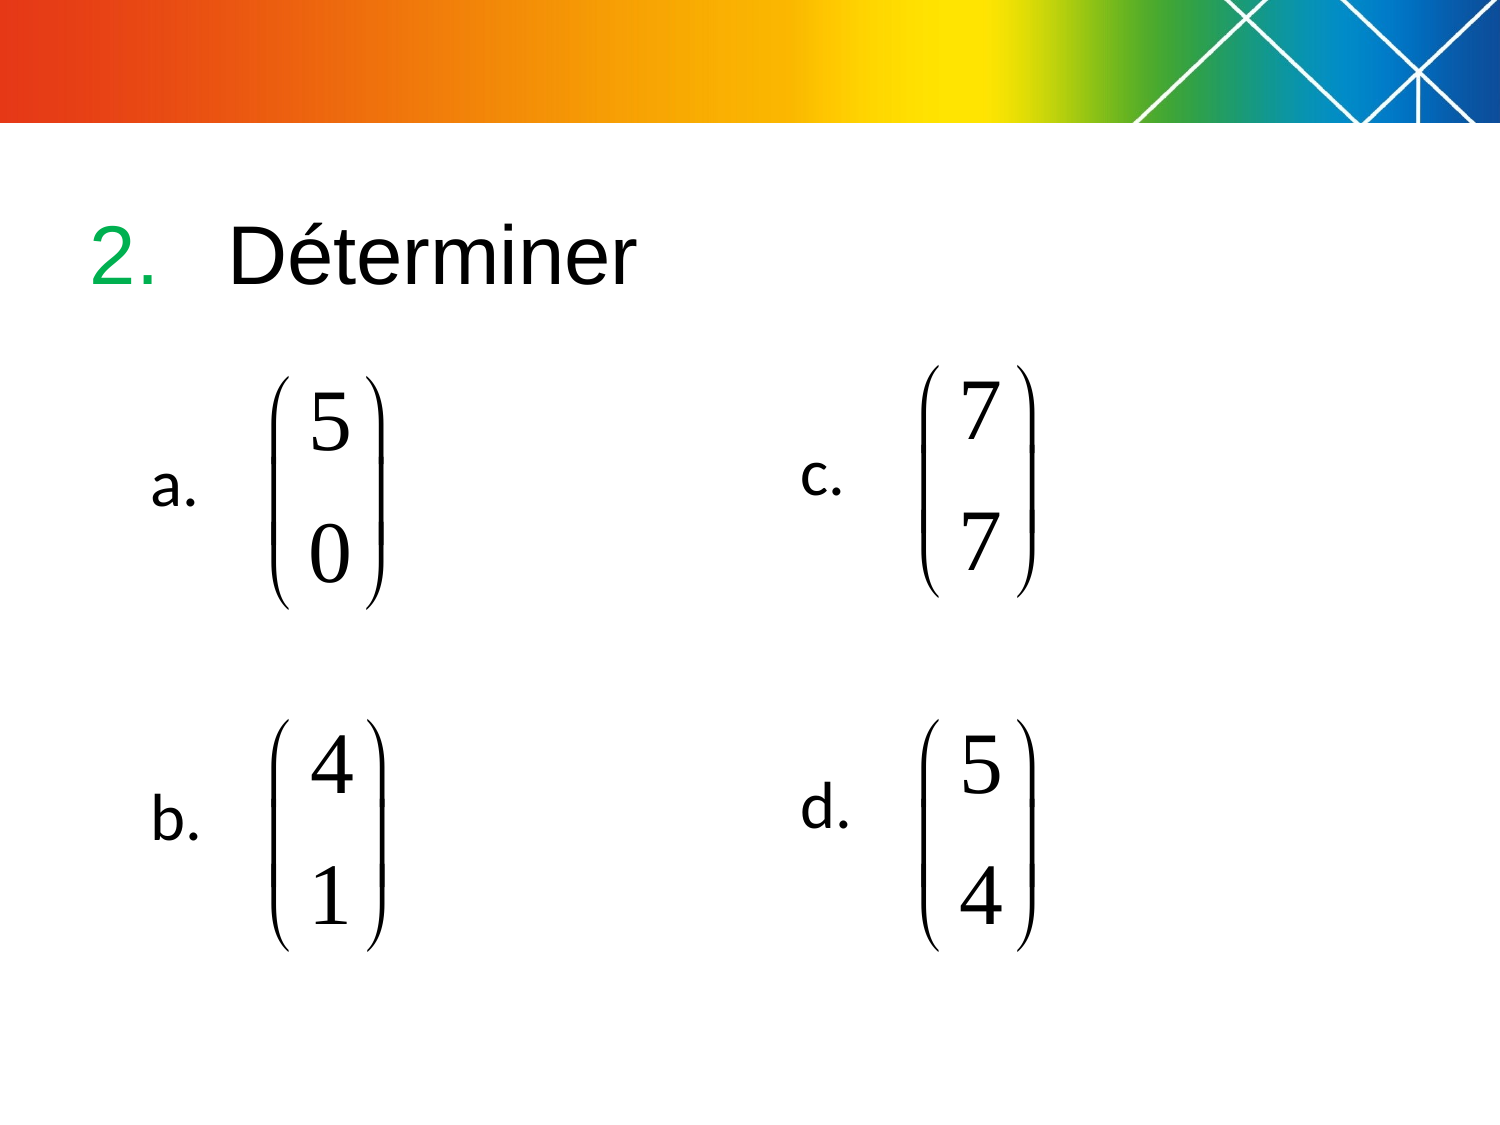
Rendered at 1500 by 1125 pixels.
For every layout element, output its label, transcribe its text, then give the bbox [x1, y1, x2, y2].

text_box a. b. [135, 432, 691, 942]
text_box c. d. [785, 420, 1341, 930]
chart [903, 704, 1058, 968]
picture [1340, 0, 1500, 123]
chart [253, 361, 408, 625]
chart [903, 350, 1058, 614]
text_box Déterminer [75, 164, 1500, 339]
picture [0, 0, 1359, 123]
chart [253, 704, 408, 968]
